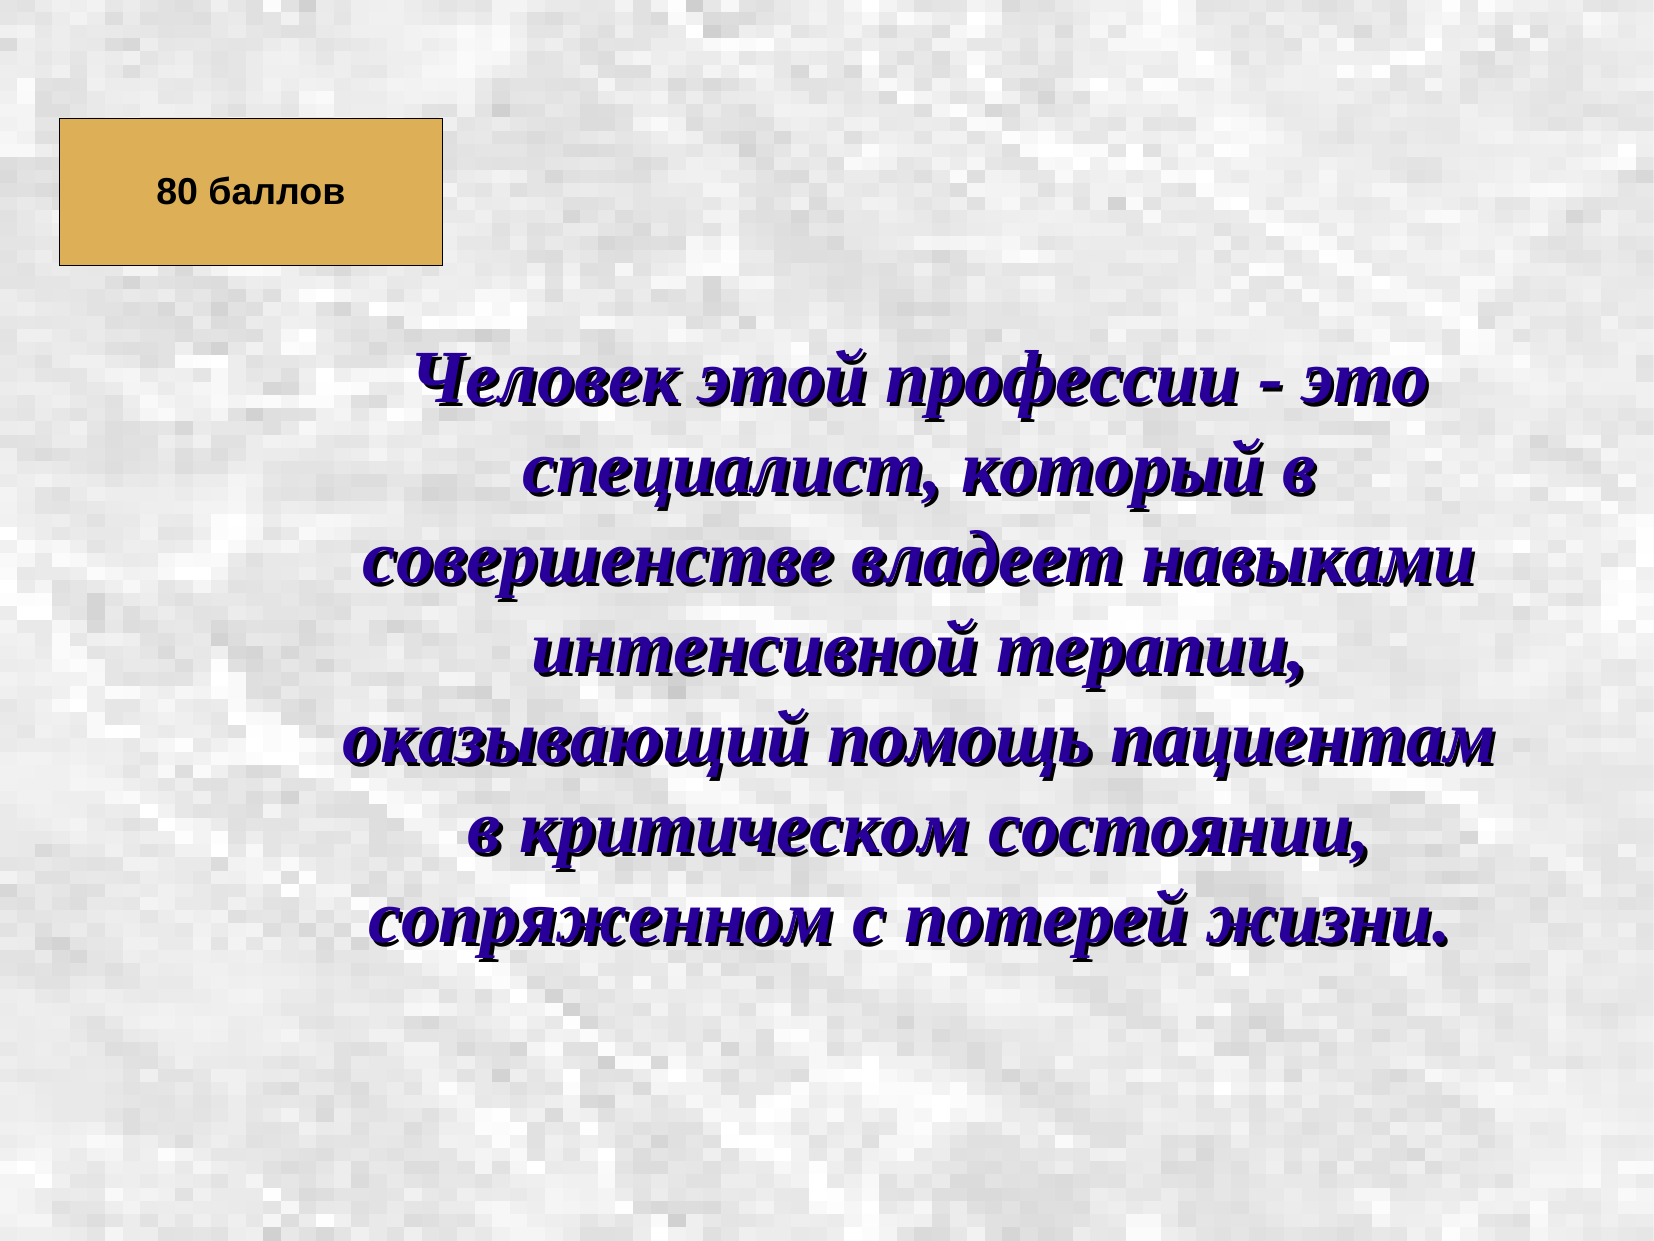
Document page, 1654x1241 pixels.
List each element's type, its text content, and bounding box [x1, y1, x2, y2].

text_box 80 баллов [59, 118, 443, 266]
title Человек этой профессии - это специалист, который в совершенстве владеет навыками интенсивной терапии, оказывающий помощь пациентам в критическом состоянии, сопряженном с потерей жизни. [330, 324, 1509, 961]
